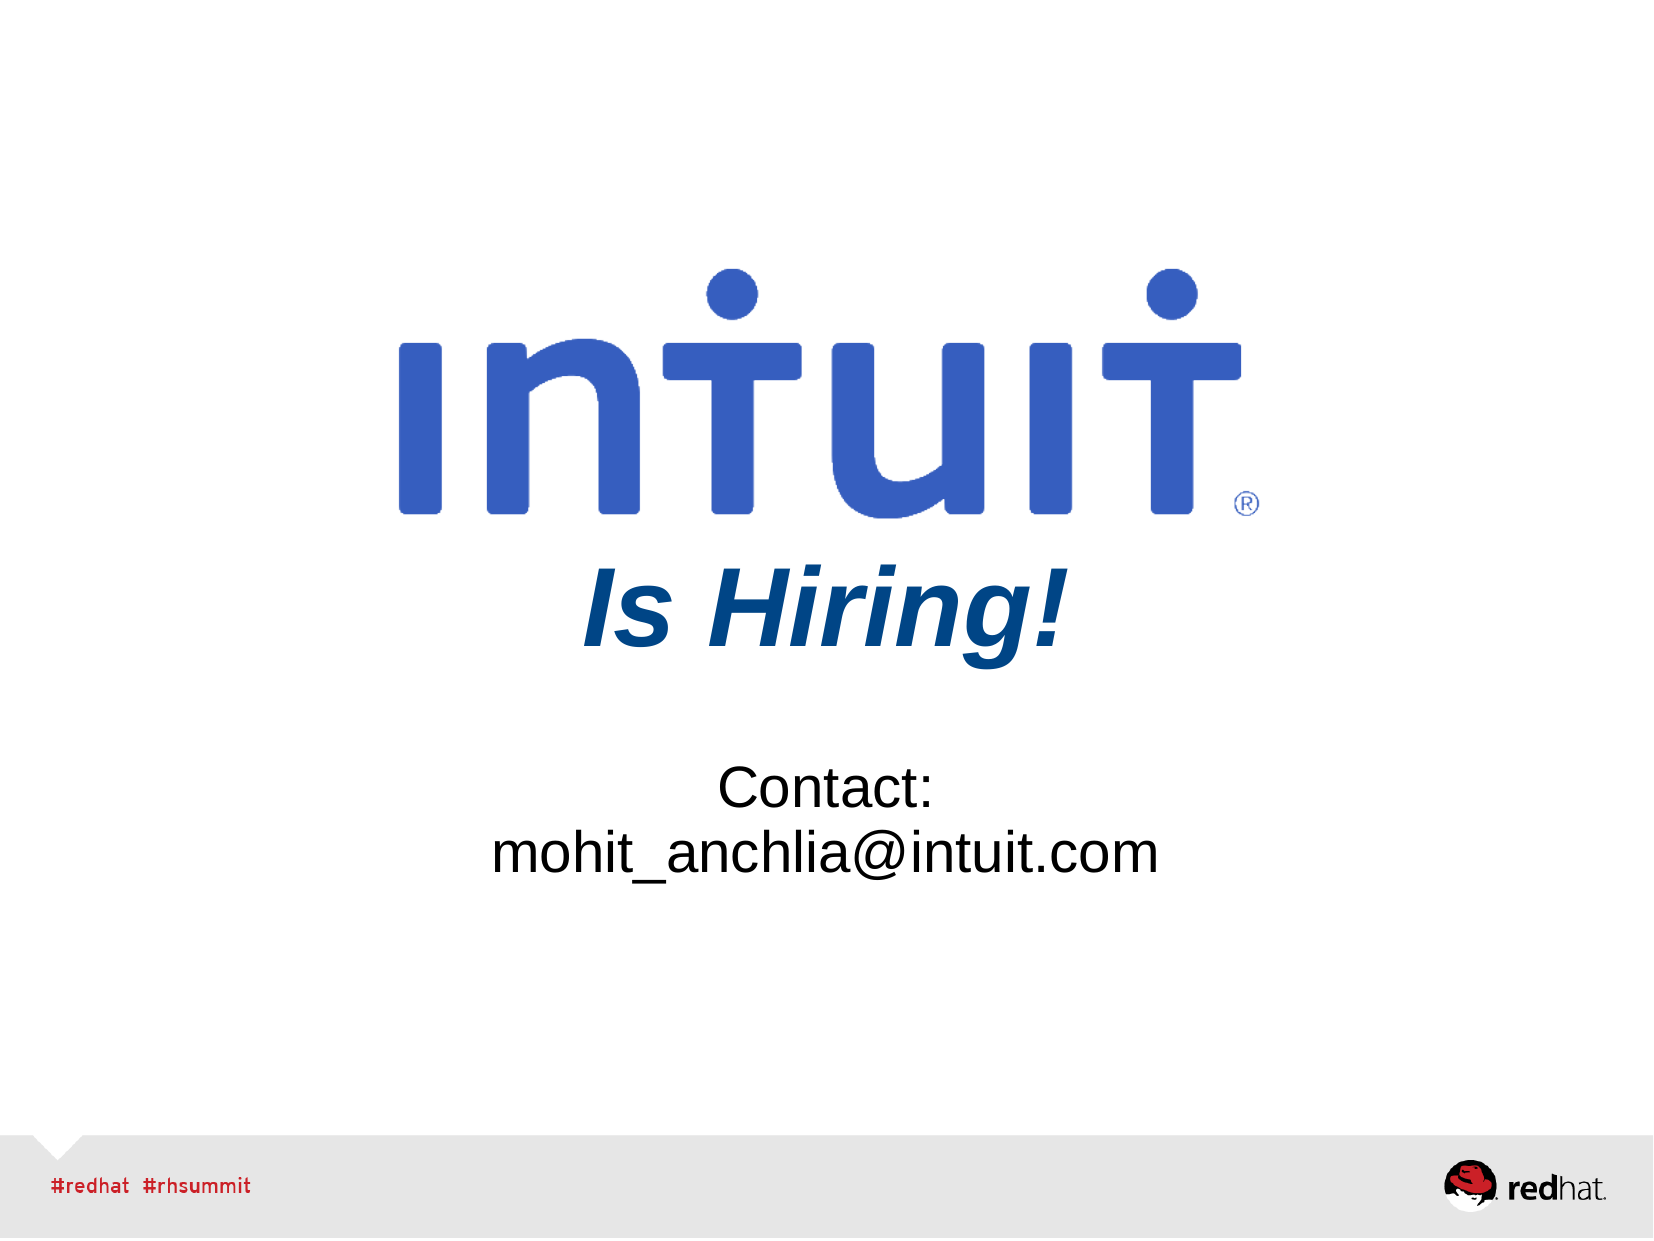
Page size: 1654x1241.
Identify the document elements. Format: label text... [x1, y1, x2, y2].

picture [0, 0, 1654, 1238]
text_box Is Hiring! [567, 537, 1086, 679]
text_box Contact: mohit_anchlia@intuit.com [476, 747, 1177, 893]
